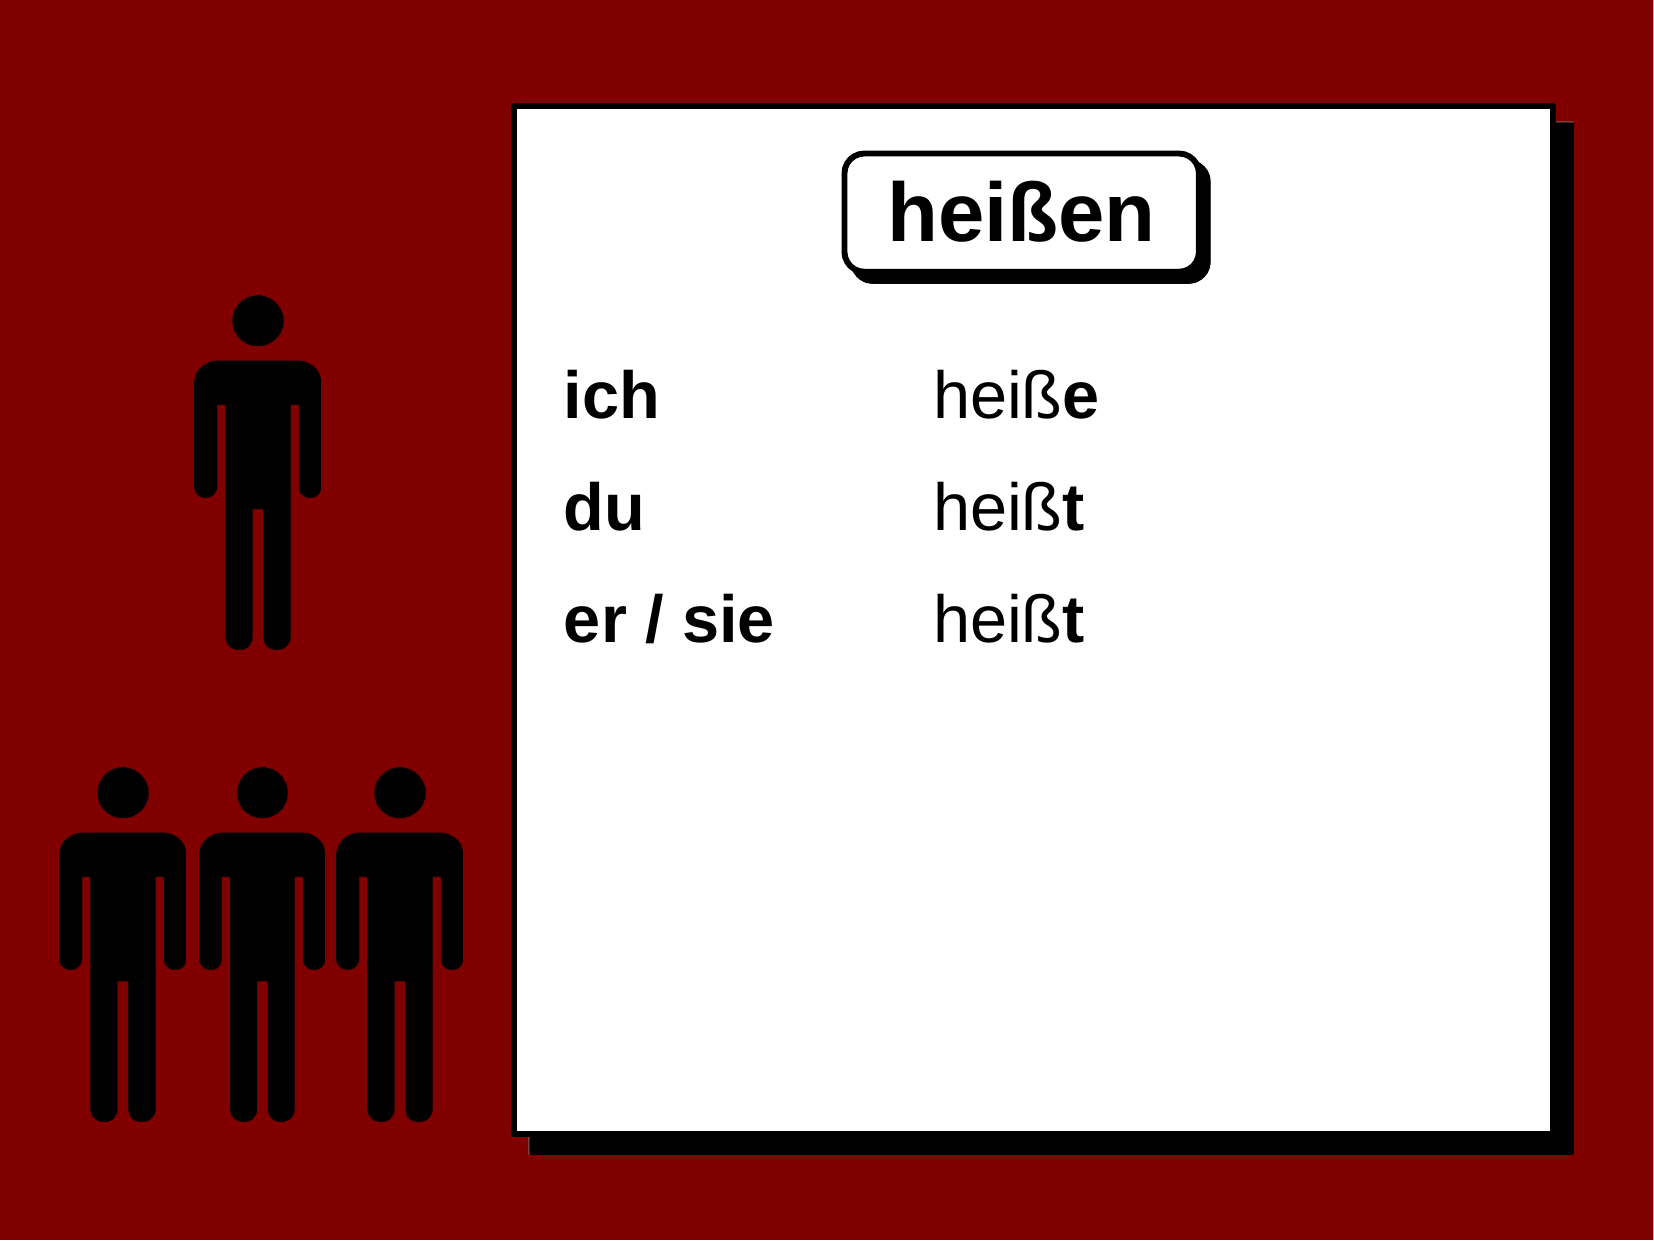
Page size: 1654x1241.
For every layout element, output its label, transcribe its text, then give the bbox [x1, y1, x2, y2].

picture [336, 767, 463, 1123]
picture [59, 767, 186, 1123]
text_box heißen [844, 153, 1199, 272]
picture [194, 295, 321, 650]
picture [199, 767, 325, 1123]
text_box ich heiße du heißt er / sie heißt [549, 312, 1554, 756]
text_box [513, 106, 1554, 1134]
